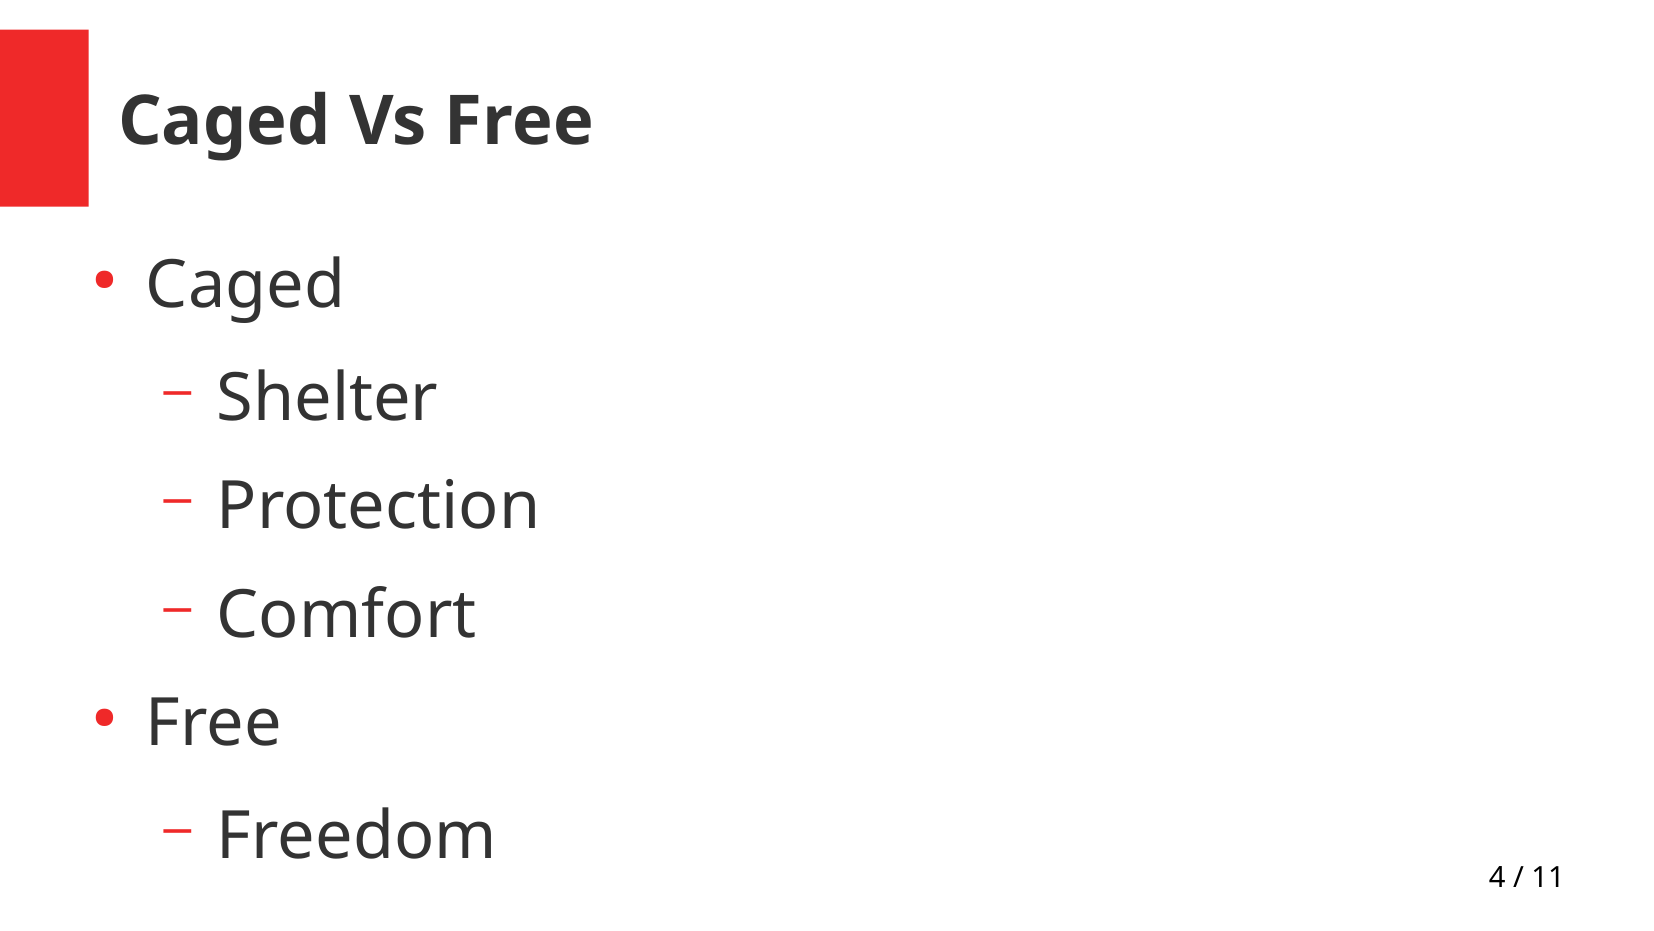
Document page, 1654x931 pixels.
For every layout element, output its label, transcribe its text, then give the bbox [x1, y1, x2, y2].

list Caged Shelter Protection Comfort Free Freedom [75, 236, 1595, 901]
title Caged Vs Free [118, 29, 1595, 207]
